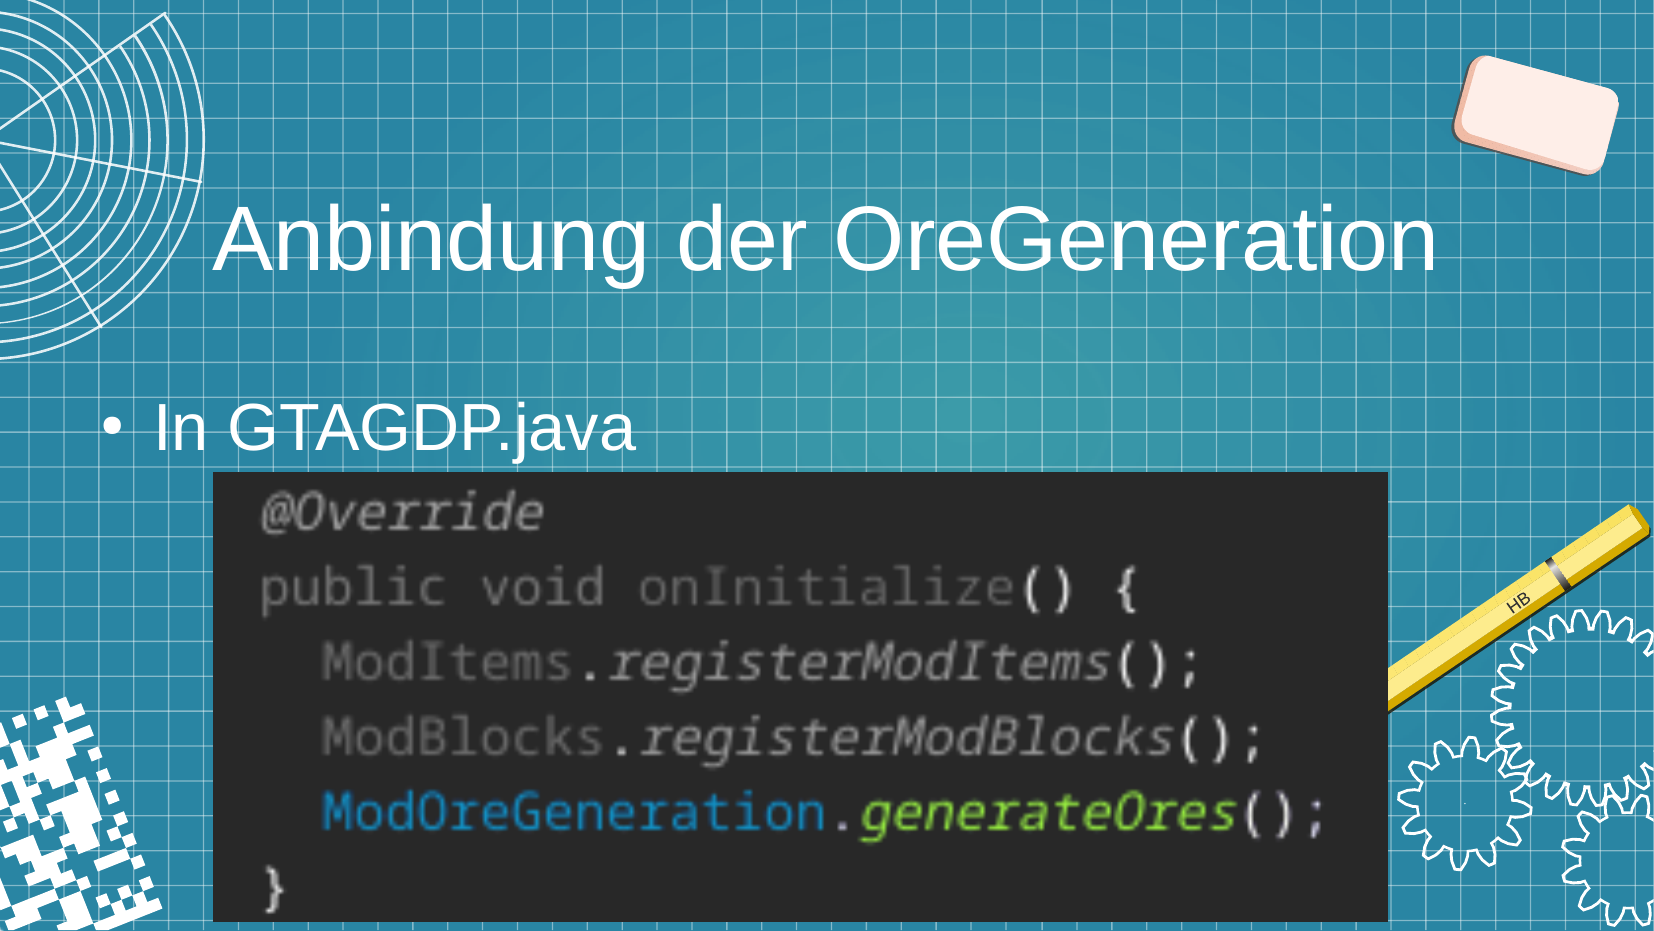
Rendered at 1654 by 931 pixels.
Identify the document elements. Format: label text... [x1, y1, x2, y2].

list In GTAGDP.java [82, 389, 1571, 842]
title Anbindung der OreGeneration [82, 132, 1571, 346]
picture [213, 472, 1388, 922]
